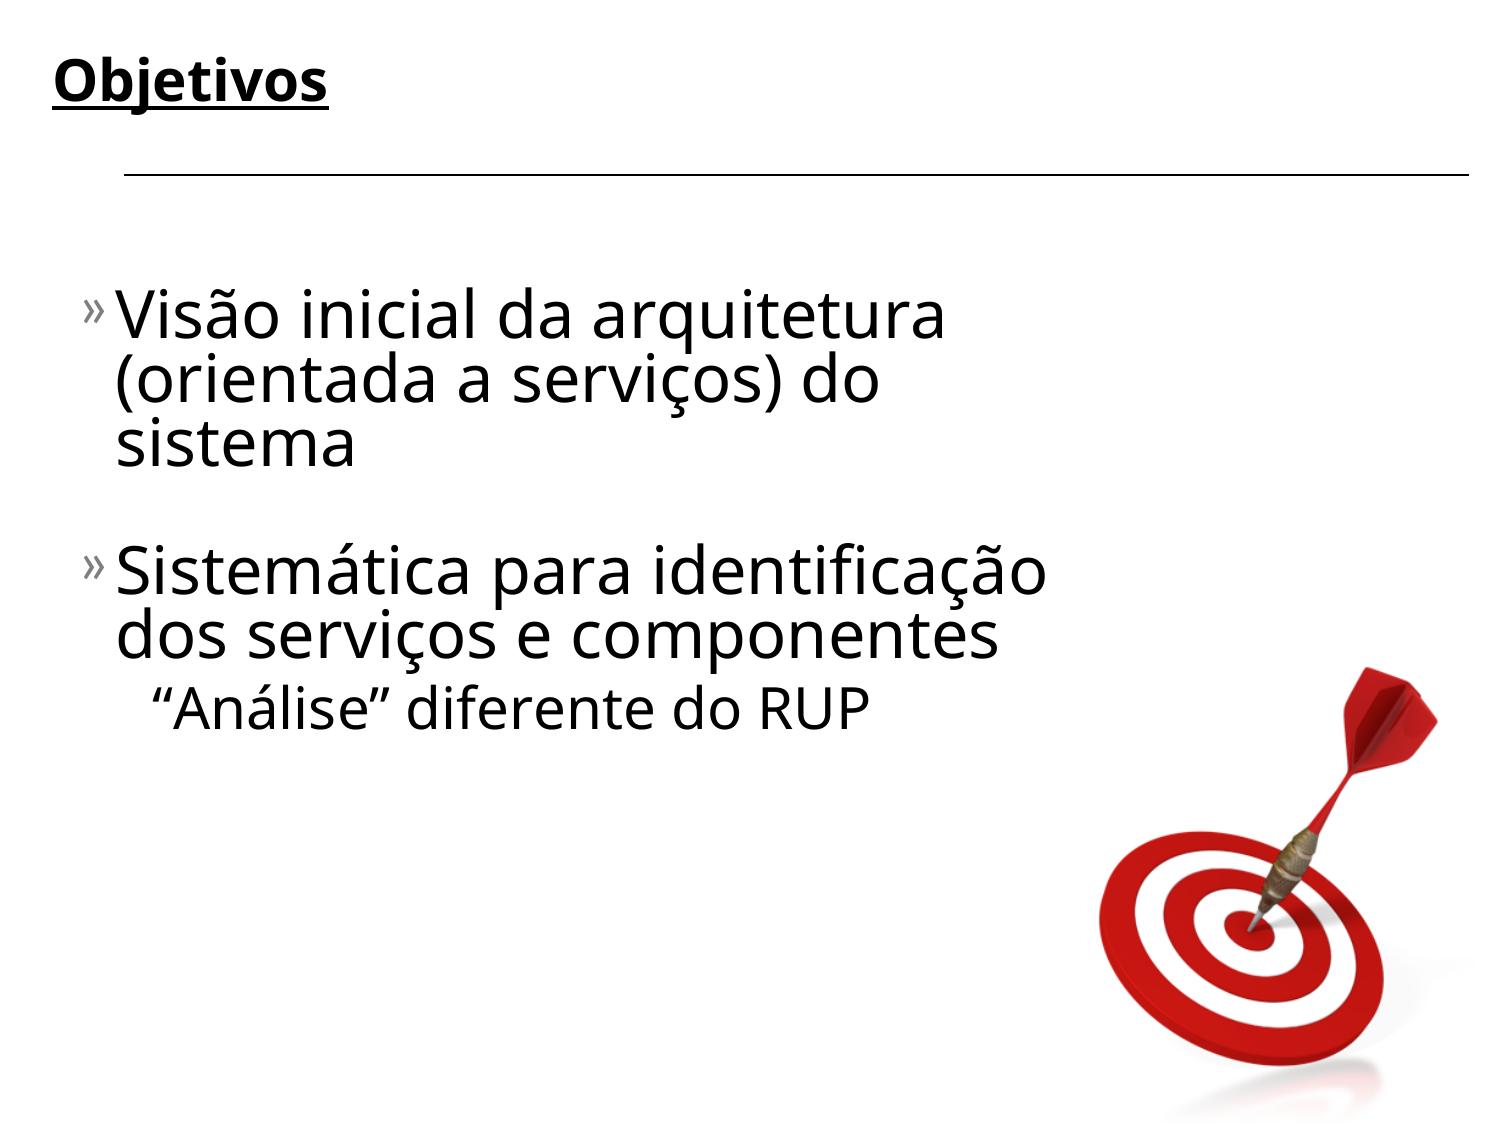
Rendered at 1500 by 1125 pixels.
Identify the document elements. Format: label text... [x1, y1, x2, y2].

text_box Visão inicial da arquitetura (orientada a serviços) do sistema Sistemática para identificação dos serviços e componentes “Análise” diferente do RUP [62, 200, 1150, 1076]
picture [1025, 649, 1500, 1125]
text_box Objetivos [37, 0, 1129, 121]
